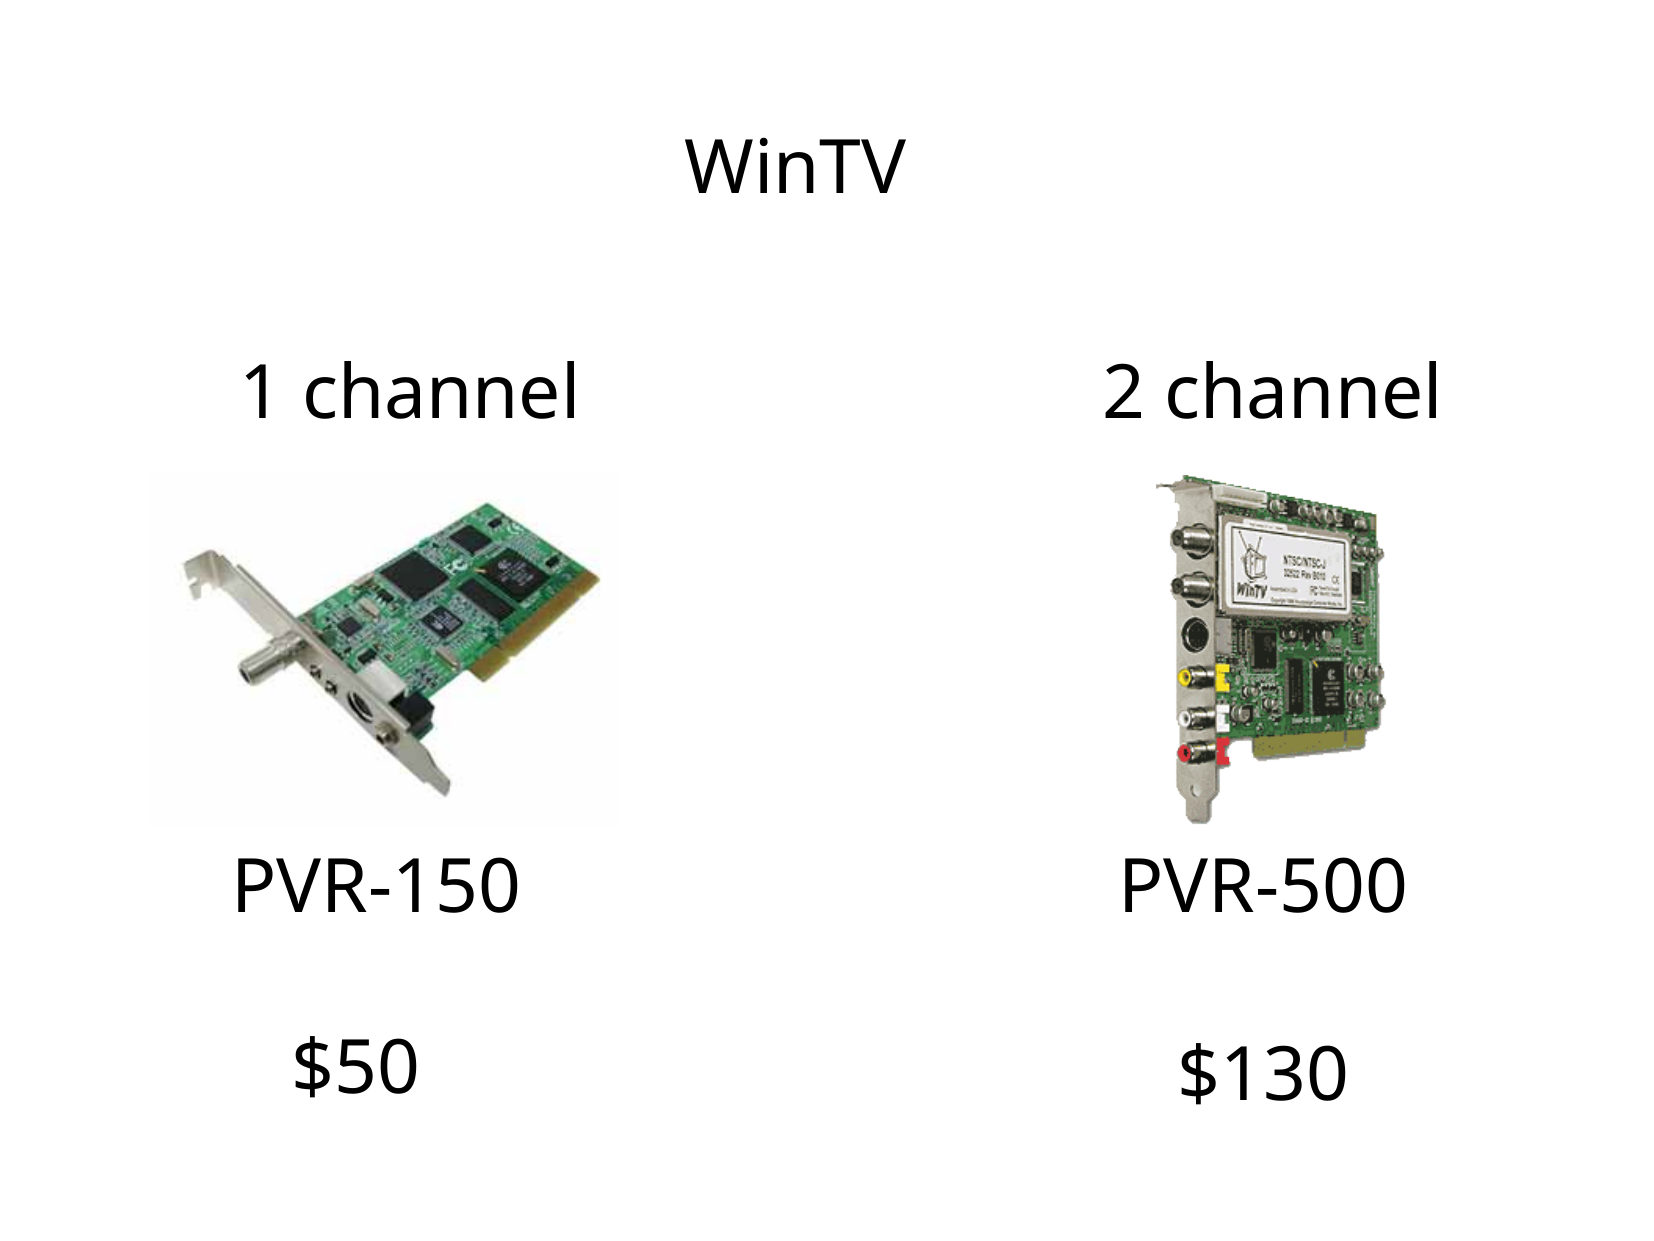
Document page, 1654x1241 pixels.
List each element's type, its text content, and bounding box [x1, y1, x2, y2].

text_box PVR-500 [1103, 825, 1427, 929]
text_box $130 [1162, 1012, 1327, 1117]
text_box 1 channel [225, 330, 562, 435]
text_box $50 [276, 1005, 425, 1110]
text_box 2 channel [1087, 330, 1445, 435]
text_box PVR-150 [216, 825, 514, 929]
picture [150, 473, 619, 826]
text_box WinTV [669, 105, 918, 210]
picture [1156, 475, 1388, 825]
